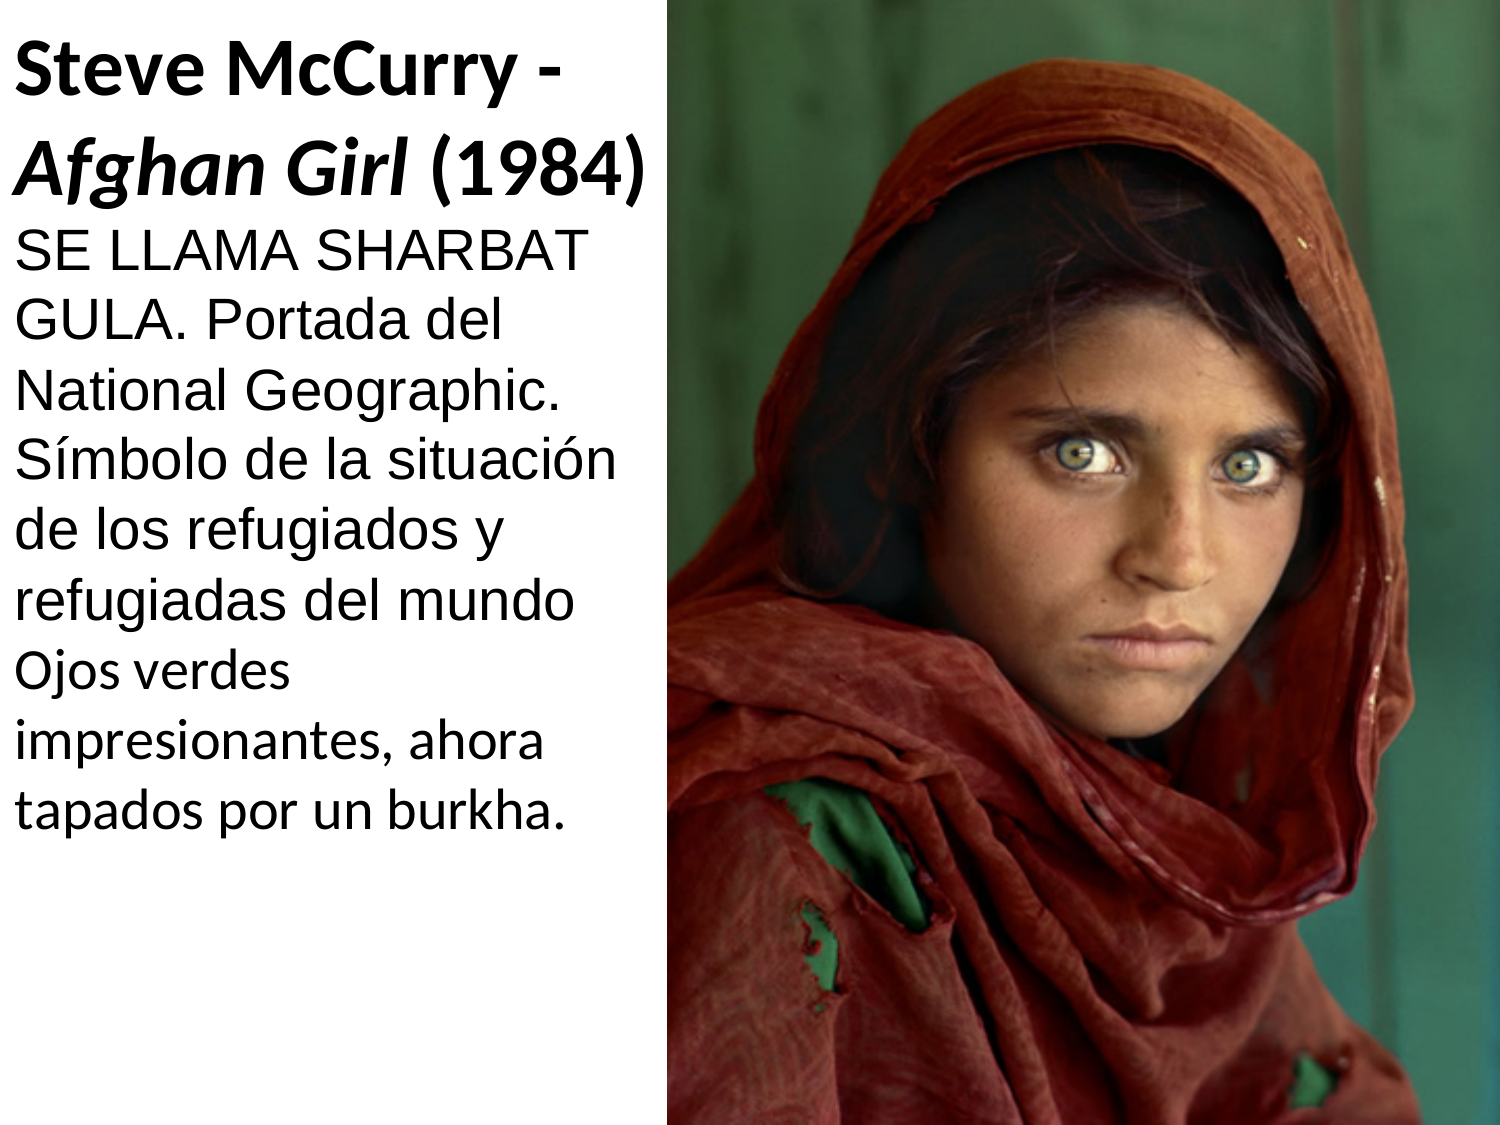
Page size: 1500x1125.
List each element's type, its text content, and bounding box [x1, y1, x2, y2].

picture [667, 0, 1500, 1125]
text_box Steve McCurry - Afghan Girl (1984) SE LLAMA SHARBAT GULA. Portada del National Geographic. Símbolo de la situación de los refugiados y refugiadas del mundo Ojos verdes impresionantes, ahora tapados por un burkha. [0, 3, 668, 850]
